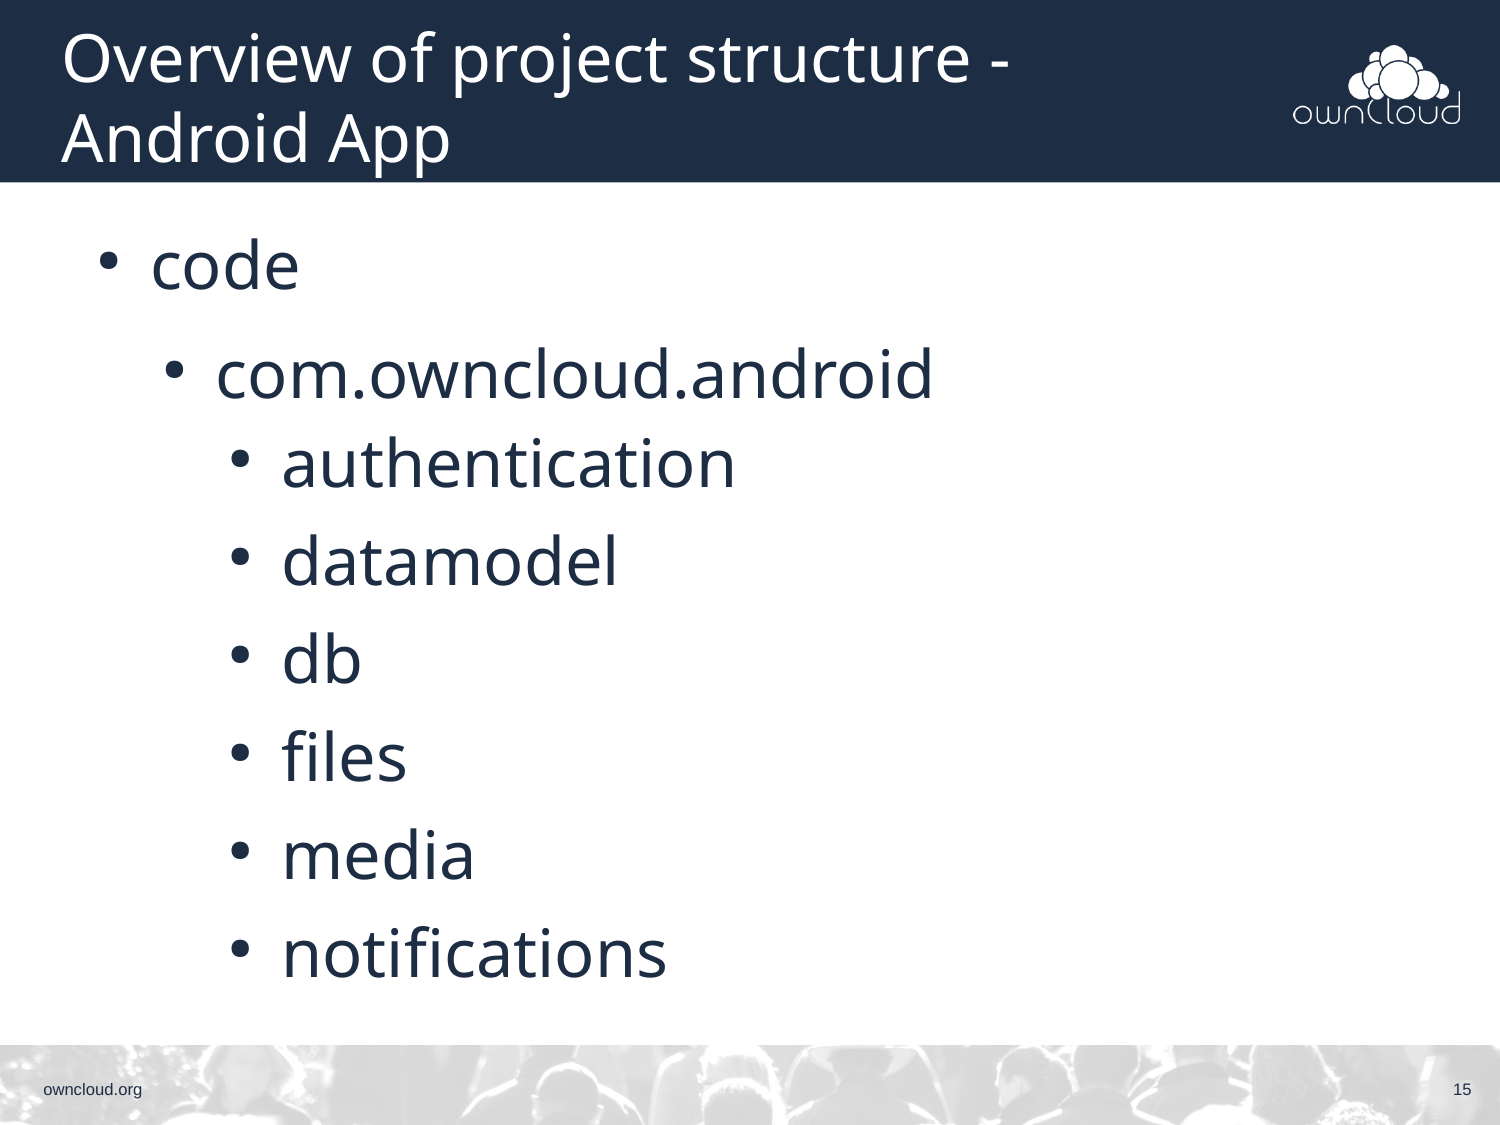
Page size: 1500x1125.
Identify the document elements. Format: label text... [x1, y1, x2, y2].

picture [1293, 45, 1460, 124]
picture [0, 1045, 1500, 1125]
list code com.owncloud.android authentication datamodel db files media notifications [46, 214, 1406, 1004]
title Overview of project structure - Android App [46, 5, 1258, 187]
